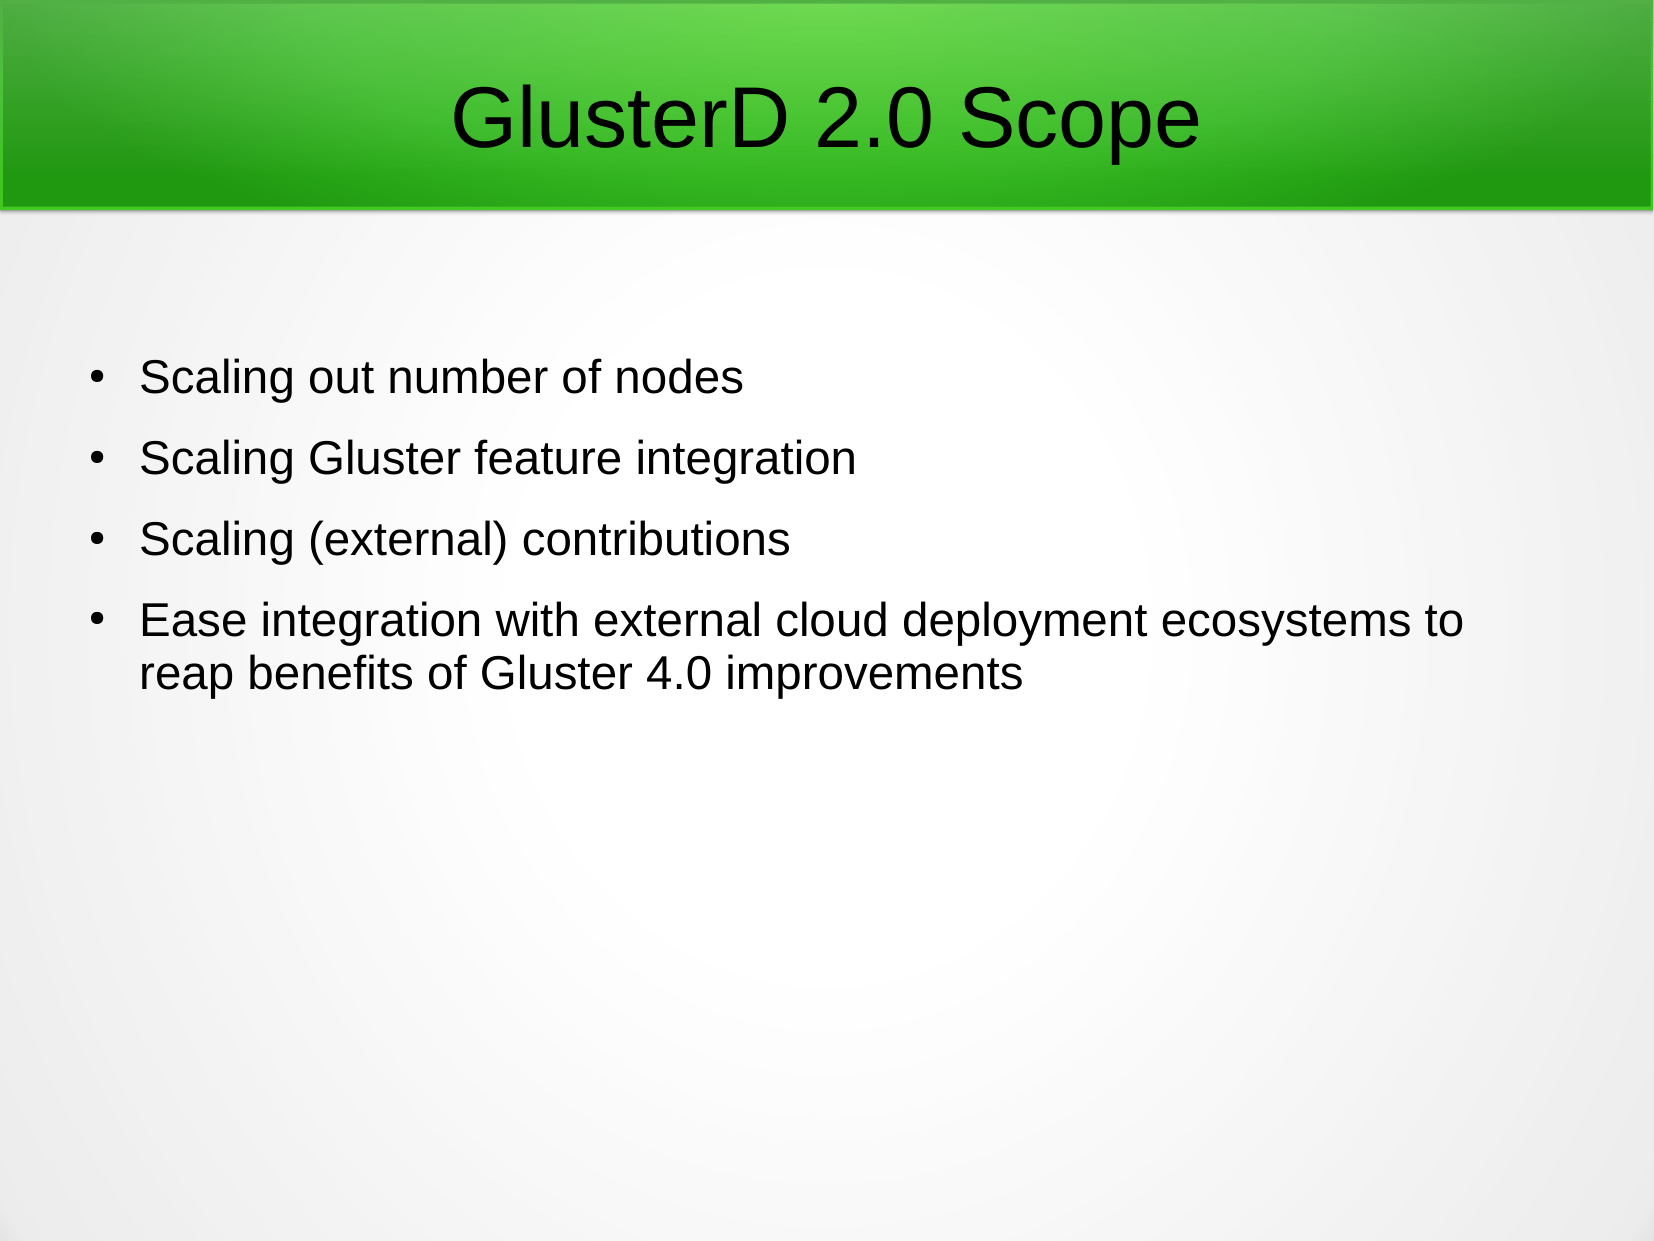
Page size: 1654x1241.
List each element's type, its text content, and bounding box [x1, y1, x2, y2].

list Scaling out number of nodes Scaling Gluster feature integration Scaling (external) contributions Ease integration with external cloud deployment ecosystems to reap benefits of Gluster 4.0 improvements [71, 270, 1561, 706]
title GlusterD 2.0 Scope [82, 47, 1571, 189]
